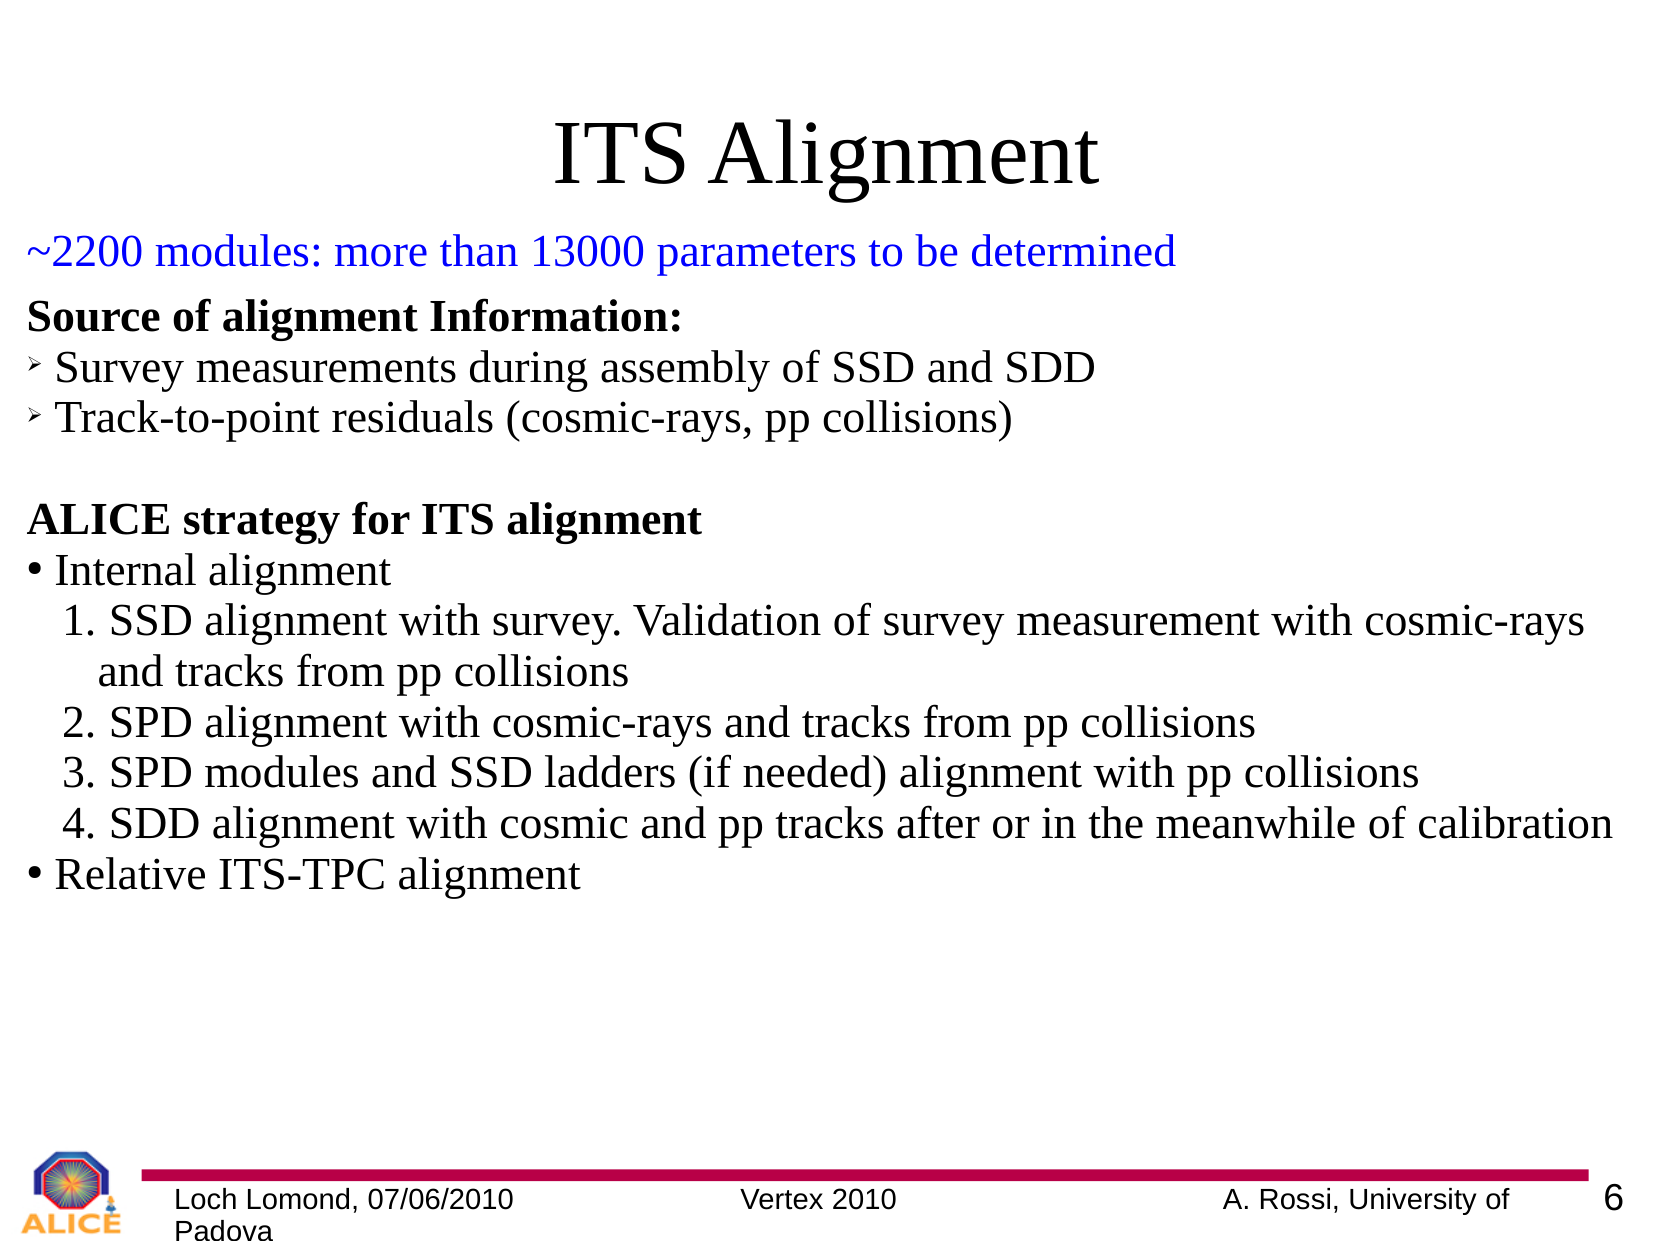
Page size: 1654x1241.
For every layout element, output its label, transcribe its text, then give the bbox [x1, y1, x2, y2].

text_box 6 [1588, 1169, 1648, 1227]
title ITS Alignment [82, 56, 1571, 218]
text_box Loch Lomond, 07/06/2010 Vertex 2010 A. Rossi, University of Padova [159, 1175, 1588, 1223]
text_box [141, 1169, 1588, 1182]
picture [11, 1148, 135, 1241]
text_box ~2200 modules: more than 13000 parameters to be determined Source of alignment Information: Survey measurements during assembly of SSD and SDD Track-to-point residuals (cosmic-rays, pp collisions) ALICE strategy for ITS alignment Internal alignment SSD alignment with survey. Validation of survey measurement with cosmic-rays and tracks from pp collisions SPD alignment with cosmic-rays and tracks from pp collisions SPD modules and SSD ladders (if needed) alignment with pp collisions SDD alignment with cosmic and pp tracks after or in the meanwhile of calibration Relative ITS-TPC alignment [11, 218, 1636, 1148]
